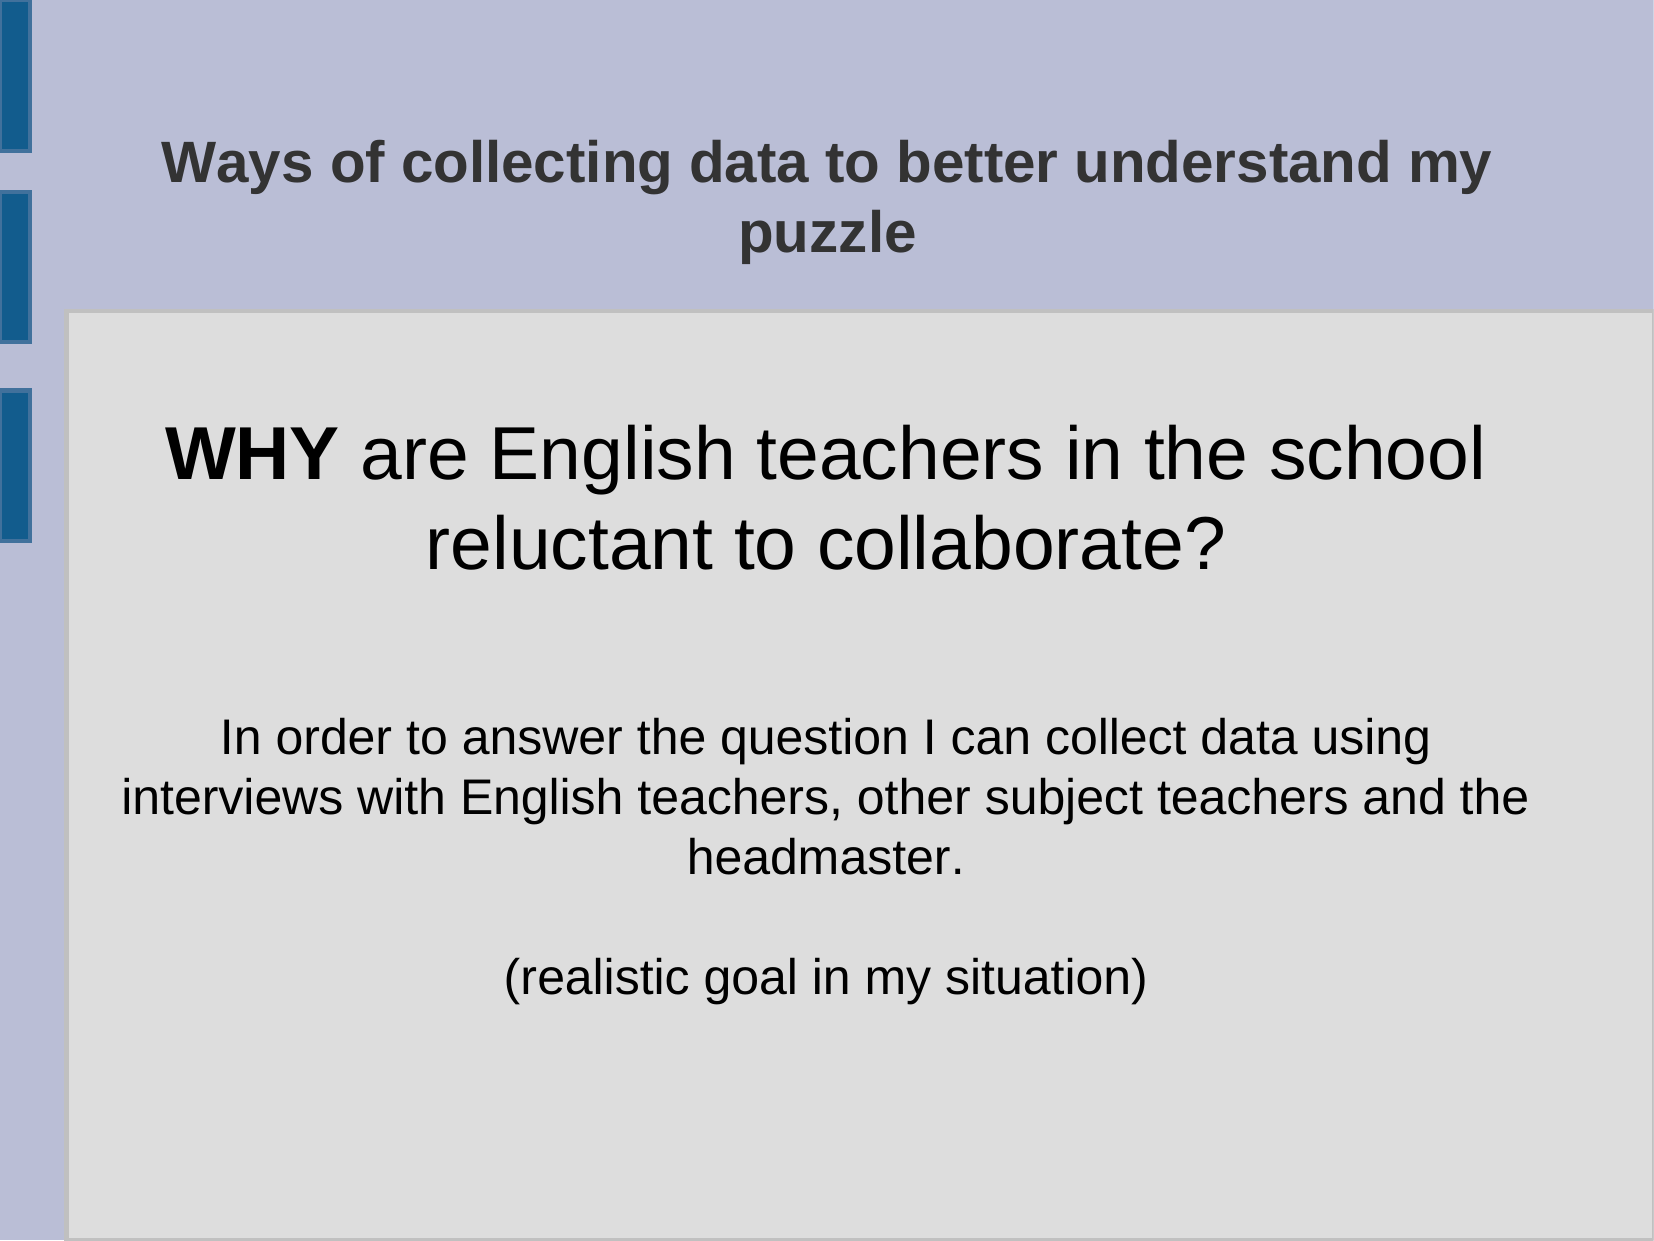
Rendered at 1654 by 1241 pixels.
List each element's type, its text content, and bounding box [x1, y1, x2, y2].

list WHY are English teachers in the school reluctant to collaborate? In order to answer the question I can collect data using interviews with English teachers, other subject teachers and the headmaster. (realistic goal in my situation) [121, 344, 1534, 1127]
title Ways of collecting data to better understand my puzzle [121, 91, 1534, 299]
